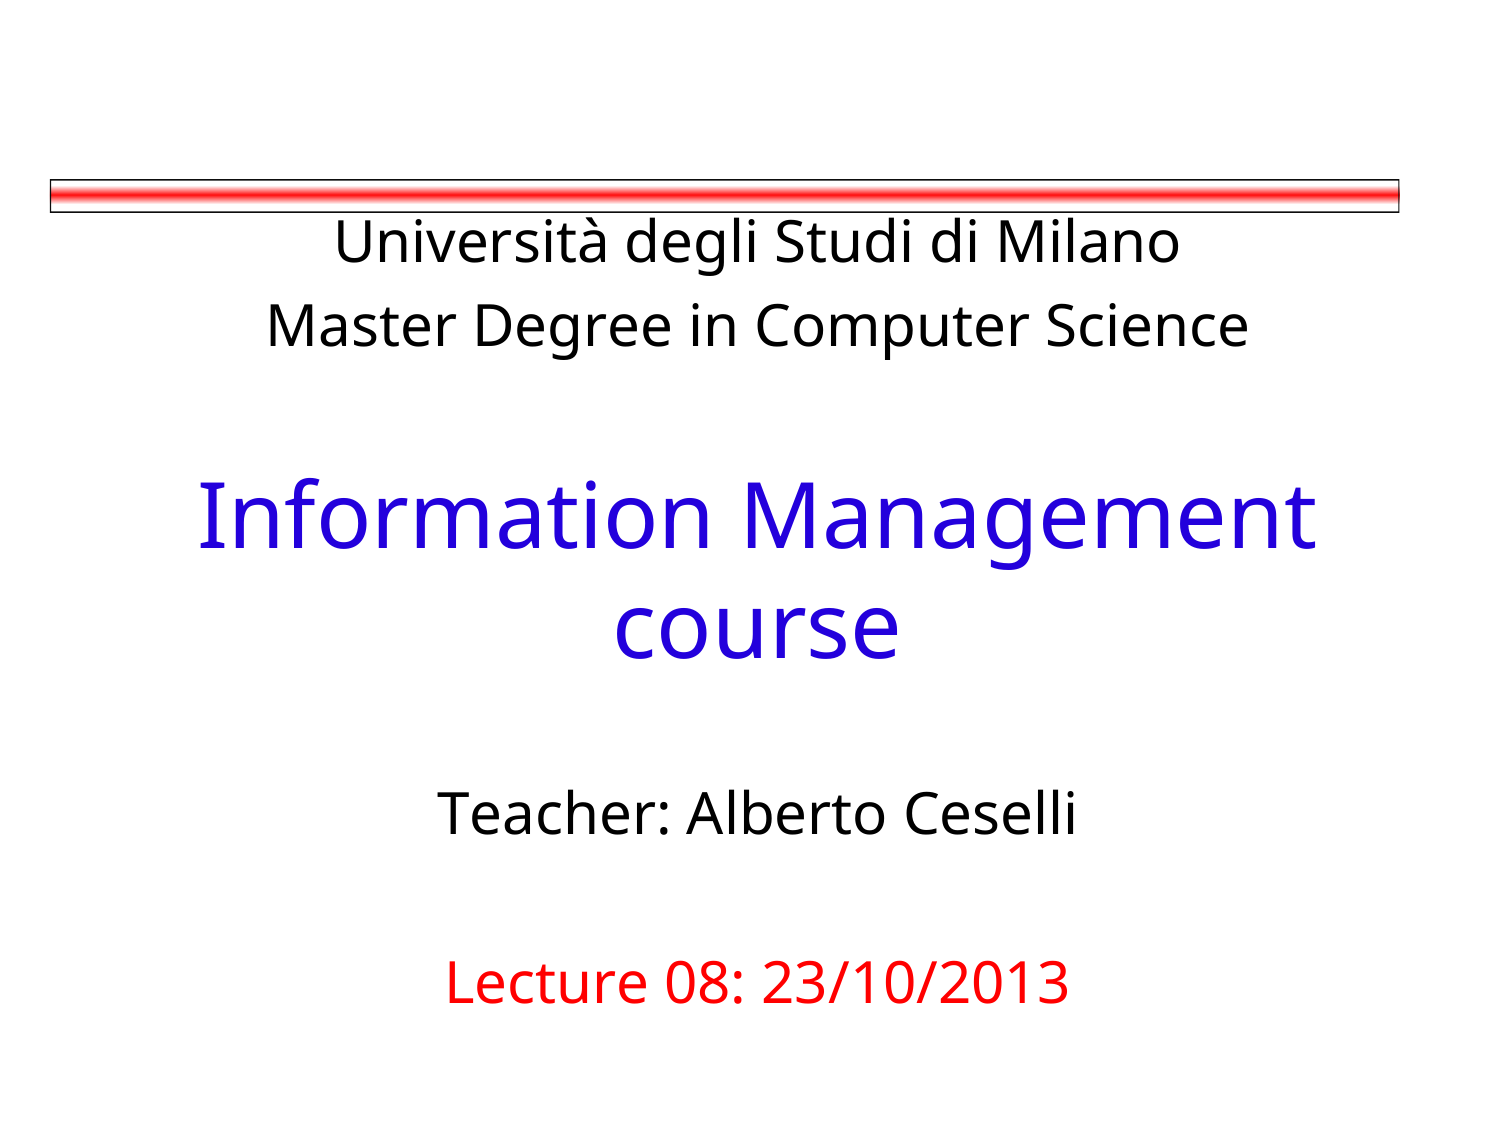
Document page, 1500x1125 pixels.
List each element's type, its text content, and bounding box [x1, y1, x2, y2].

subtitle Università degli Studi di Milano Master Degree in Computer Science Information Management course Teacher: Alberto Ceselli Lecture 08: 23/10/2013 [124, 55, 1391, 1125]
